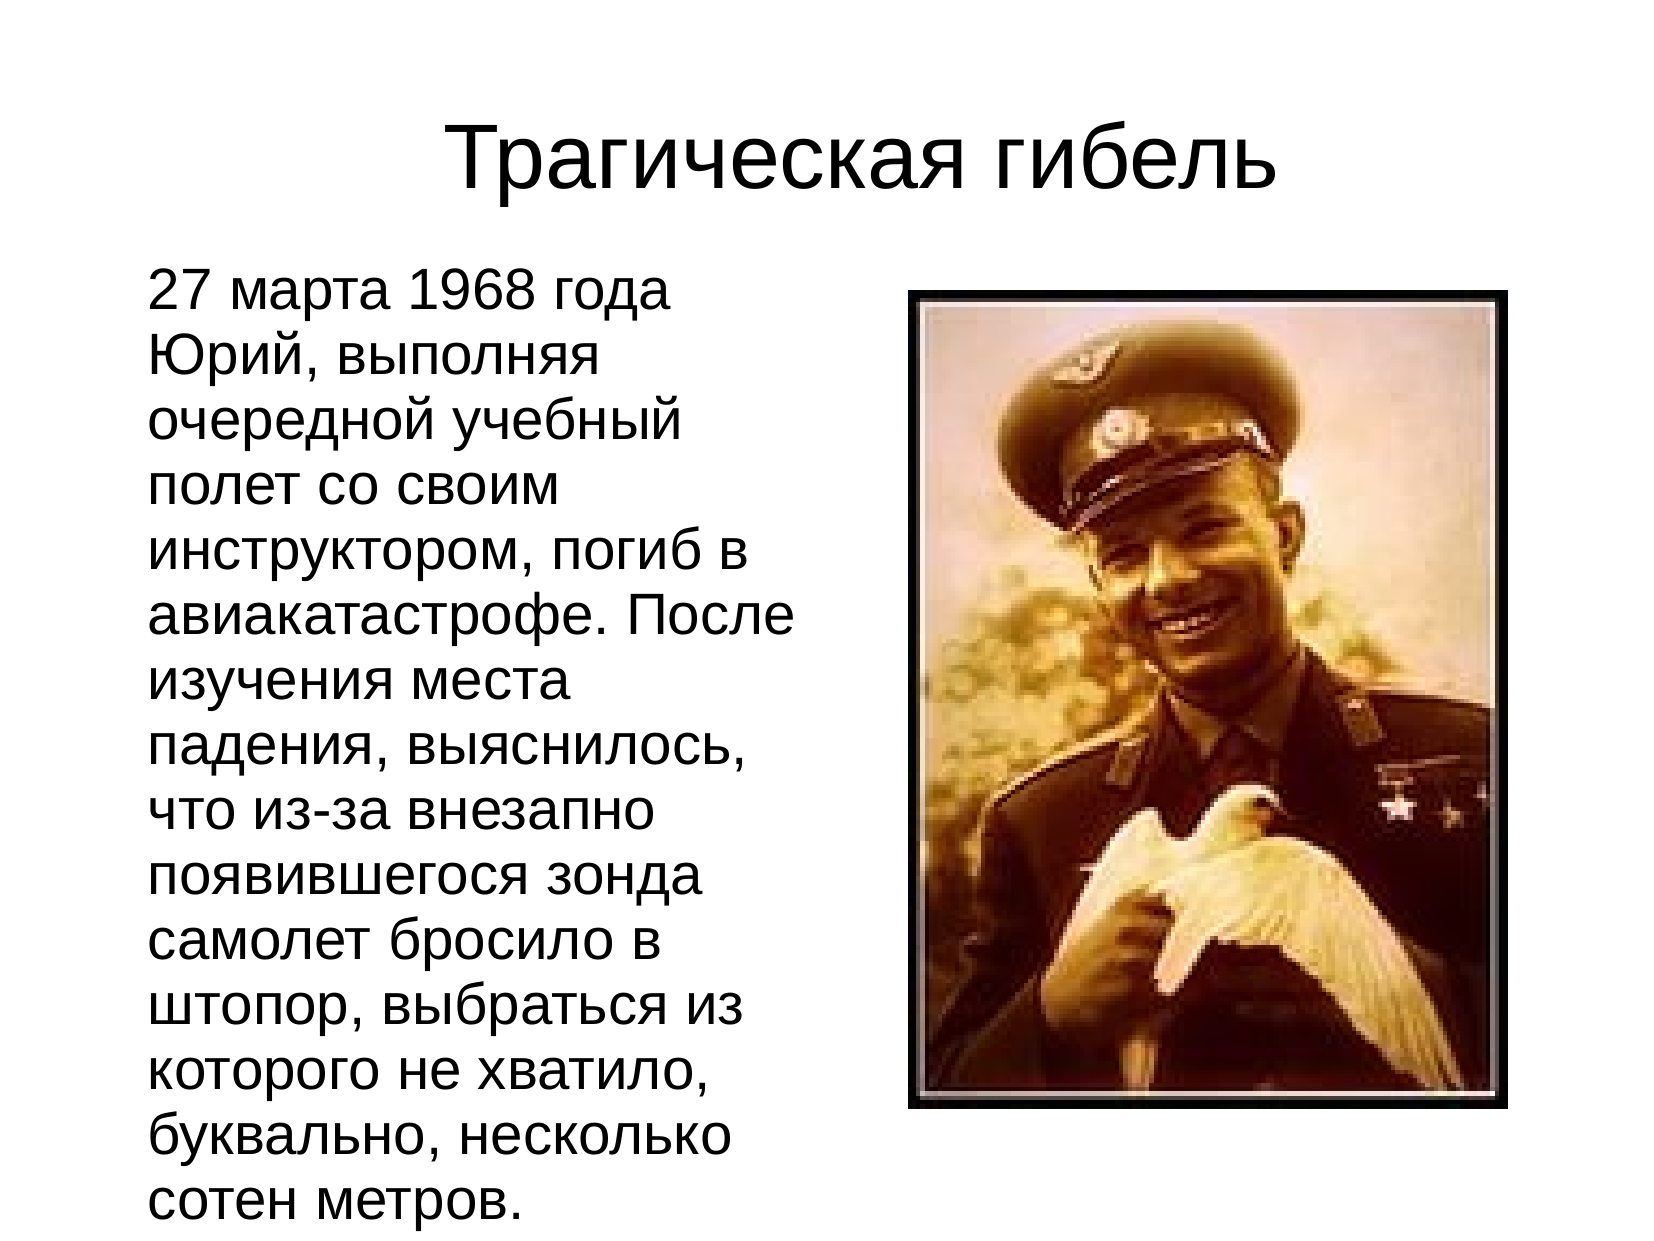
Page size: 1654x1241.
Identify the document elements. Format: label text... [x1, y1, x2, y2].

picture [908, 290, 1508, 1109]
list 27 марта 1968 года Юрий, выполняя очередной учебный полет со своим инструктором, погиб в авиакатастрофе. После изучения места падения, выяснилось, что из-за внезапно появившегося зонда самолет бросило в штопор, выбраться из которого не хватило, буквально, несколько сотен метров. [77, 256, 804, 1229]
title Трагическая гибель [118, 52, 1607, 260]
